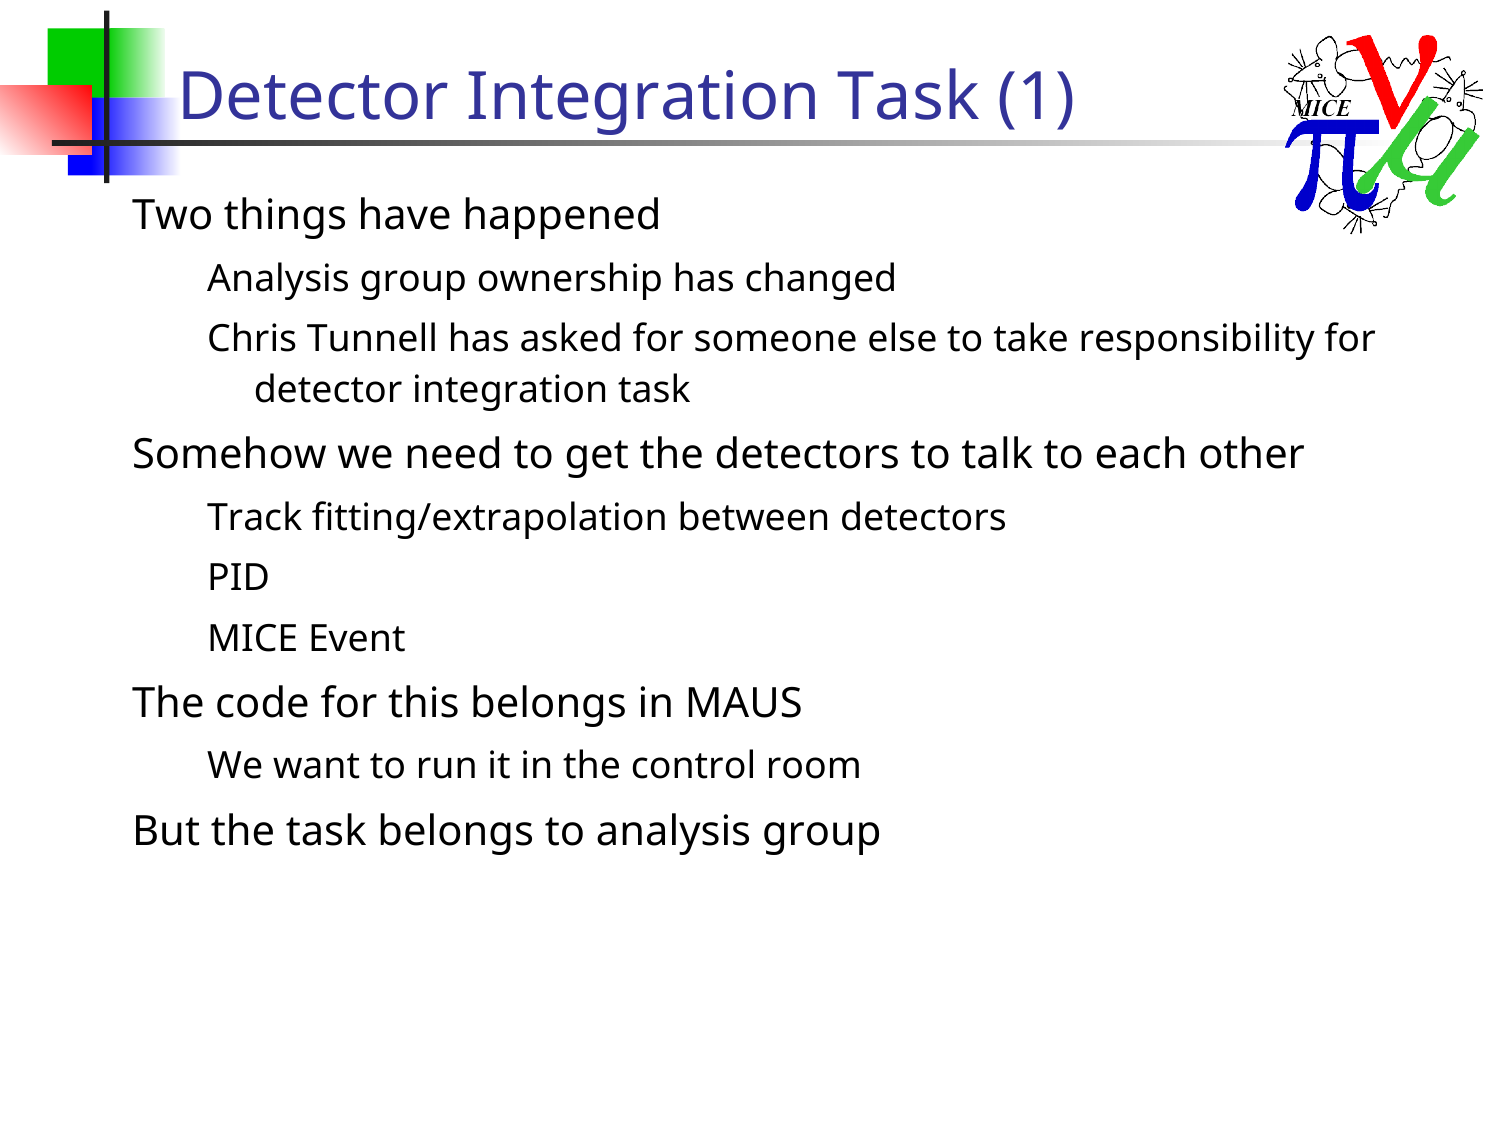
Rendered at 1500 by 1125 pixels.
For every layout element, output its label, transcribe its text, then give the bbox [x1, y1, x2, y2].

picture [1393, 5, 1500, 251]
list Two things have happened Analysis group ownership has changed Chris Tunnell has asked for someone else to take responsibility for detector integration task Somehow we need to get the detectors to talk to each other Track fitting/extrapolation between detectors PID MICE Event The code for this belongs in MAUS We want to run it in the control room But the task belongs to analysis group [117, 177, 1393, 814]
title Detector Integration Task (1) [162, 0, 1441, 188]
